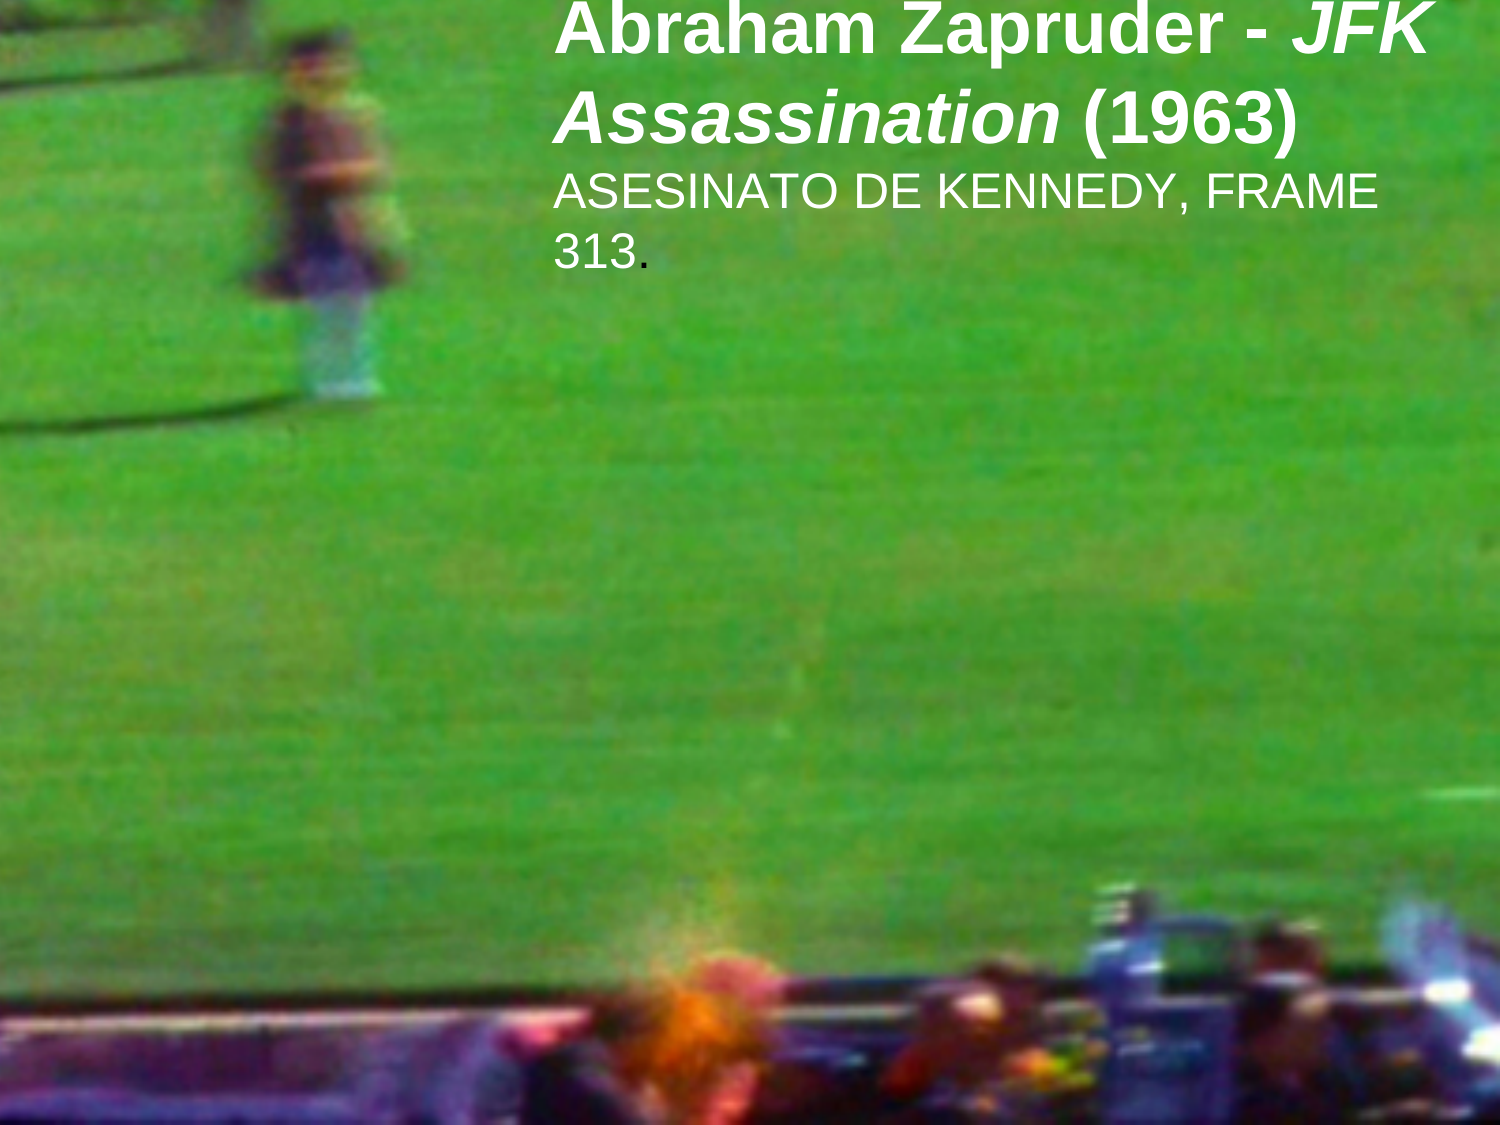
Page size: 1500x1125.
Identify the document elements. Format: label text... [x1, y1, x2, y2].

text_box Abraham Zapruder - JFK Assassination (1963) ASESINATO DE KENNEDY, FRAME 313. [539, 0, 1500, 287]
picture [0, 0, 1500, 1125]
